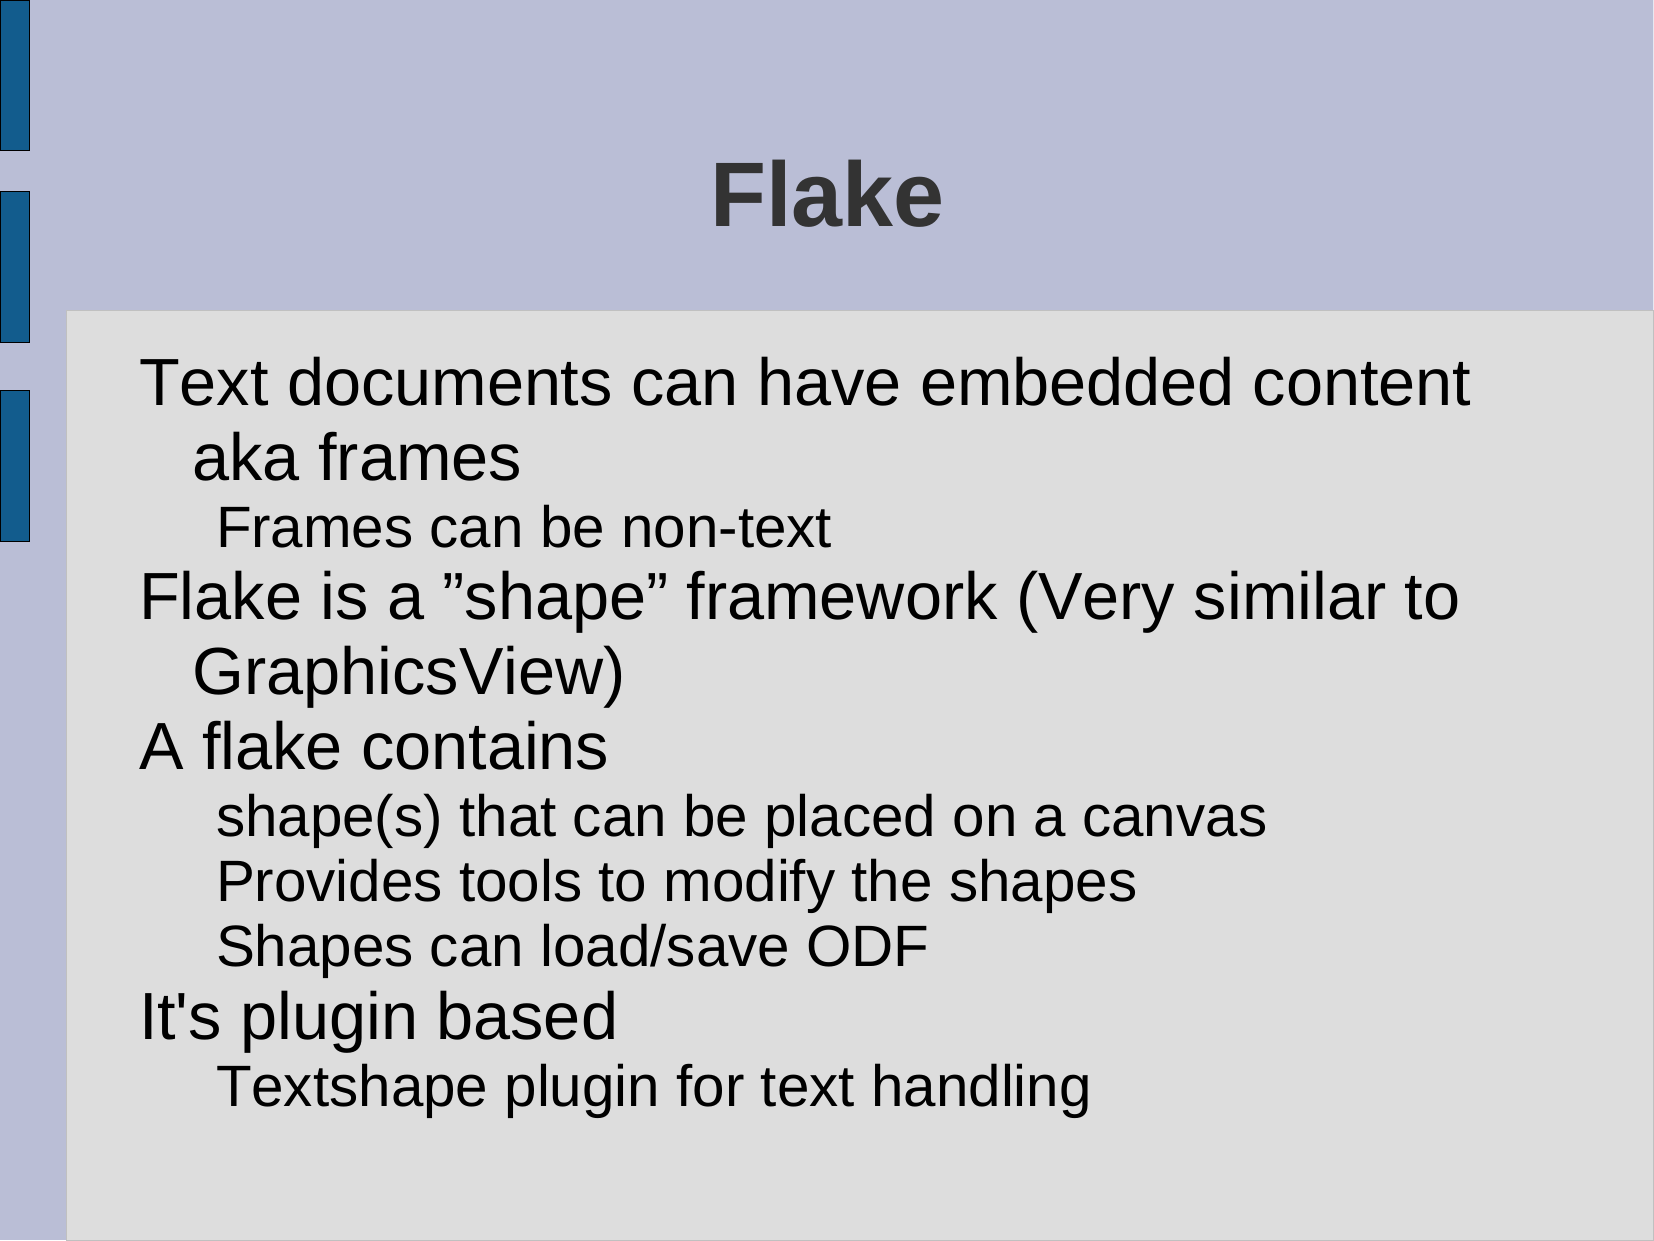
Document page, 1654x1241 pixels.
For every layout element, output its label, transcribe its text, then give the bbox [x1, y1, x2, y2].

list Text documents can have embedded content aka frames Frames can be non-text Flake is a ”shape” framework (Very similar to GraphicsView) A flake contains shape(s) that can be placed on a canvas Provides tools to modify the shapes Shapes can load/save ODF It's plugin based Textshape plugin for text handling [121, 344, 1534, 1119]
title Flake [121, 98, 1534, 291]
